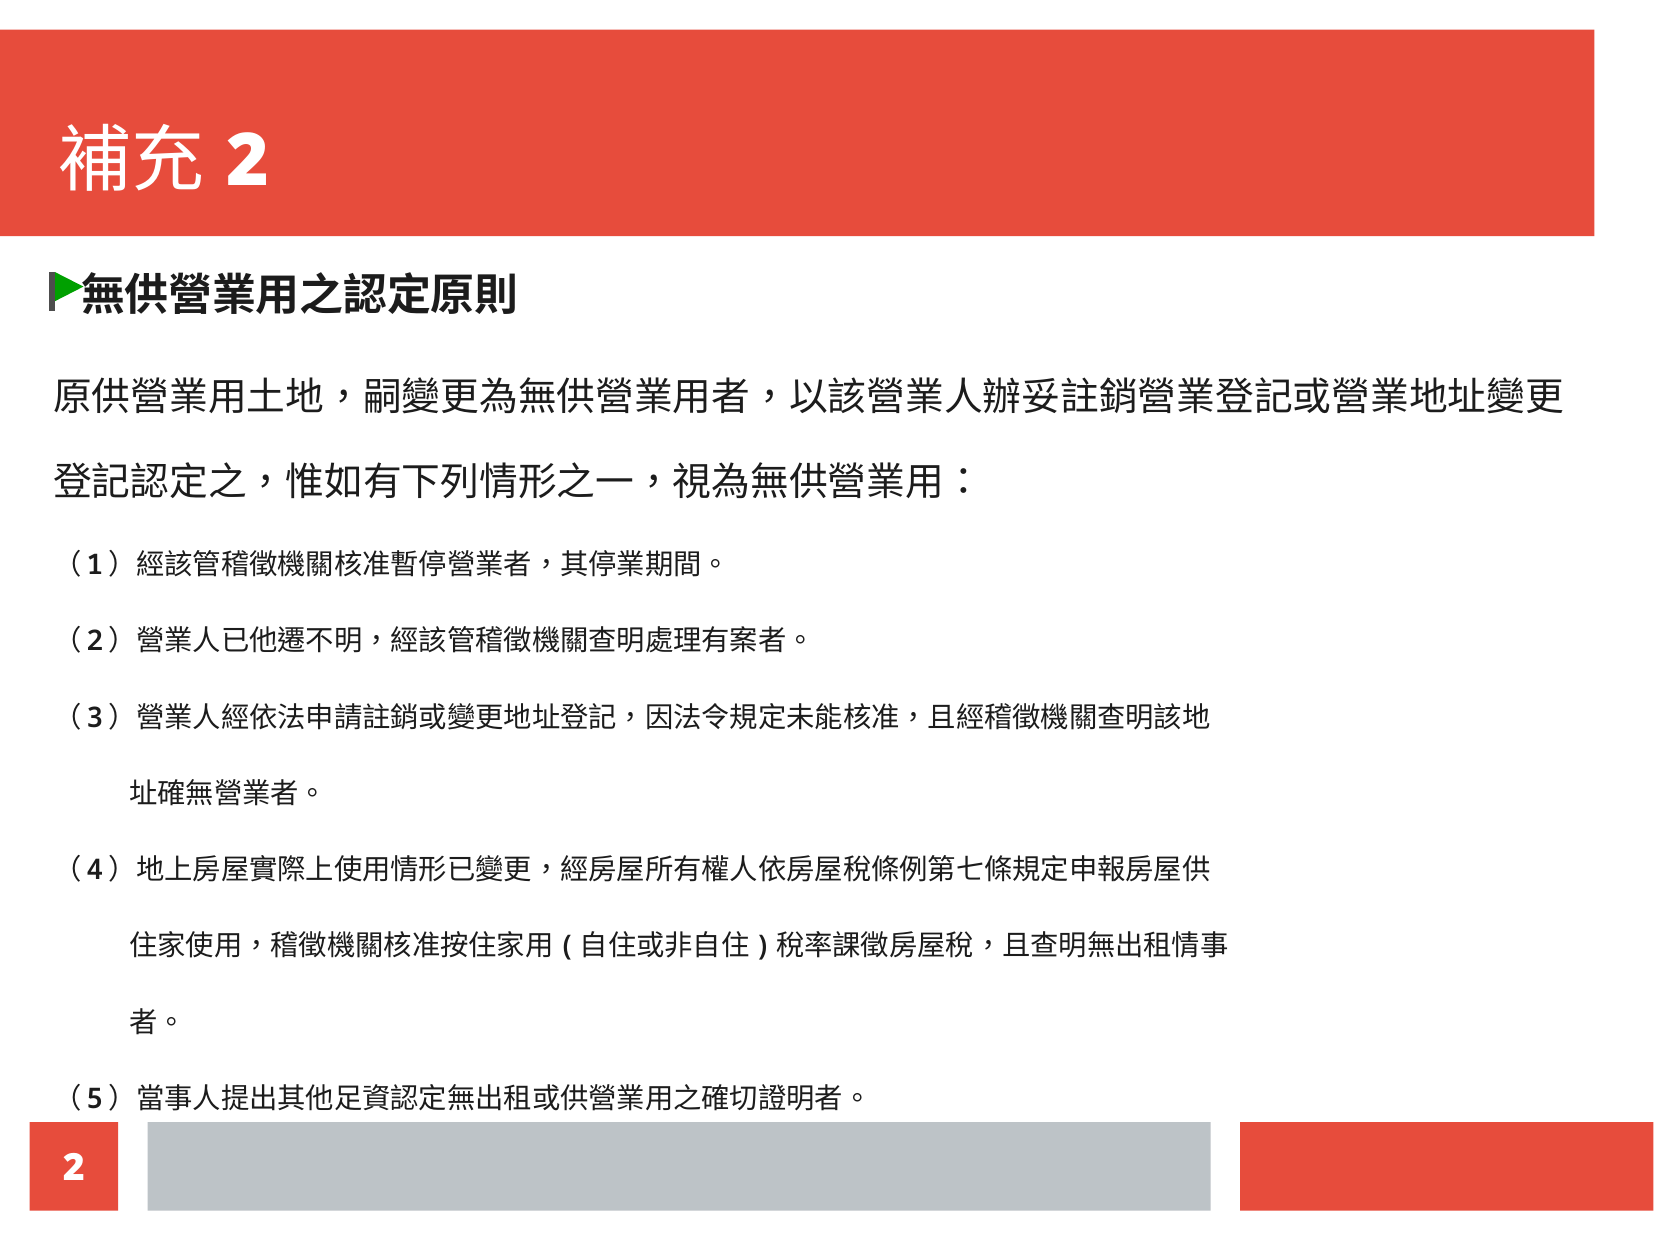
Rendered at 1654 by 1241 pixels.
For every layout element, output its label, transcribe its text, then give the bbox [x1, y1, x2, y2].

picture [47, 271, 85, 313]
title 補充2 [59, 59, 1595, 207]
list 無供營業用之認定原則 原供營業用土地，嗣變更為無供營業用者，以該營業人辦妥註銷營業登記或營業地址變更登記認定之，惟如有下列情形之一，視為無供營業用： （1）經該管稽徵機關核准暫停營業者，其停業期間。 （2）營業人已他遷不明，經該管稽徵機關查明處理有案者。 （3）營業人經依法申請註銷或變更地址登記，因法令規定未能核准，且經稽徵機關查明該地 址確無營業者。 （4）地上房屋實際上使用情形已變更，經房屋所有權人依房屋稅條例第七條規定申報房屋供 住家使用，稽徵機關核准按住家用(自住或非自住)稅率課徵房屋稅，且查明無出租情事 者。 （5）當事人提出其他足資認定無出租或供營業用之確切證明者。 [53, 259, 1595, 1123]
